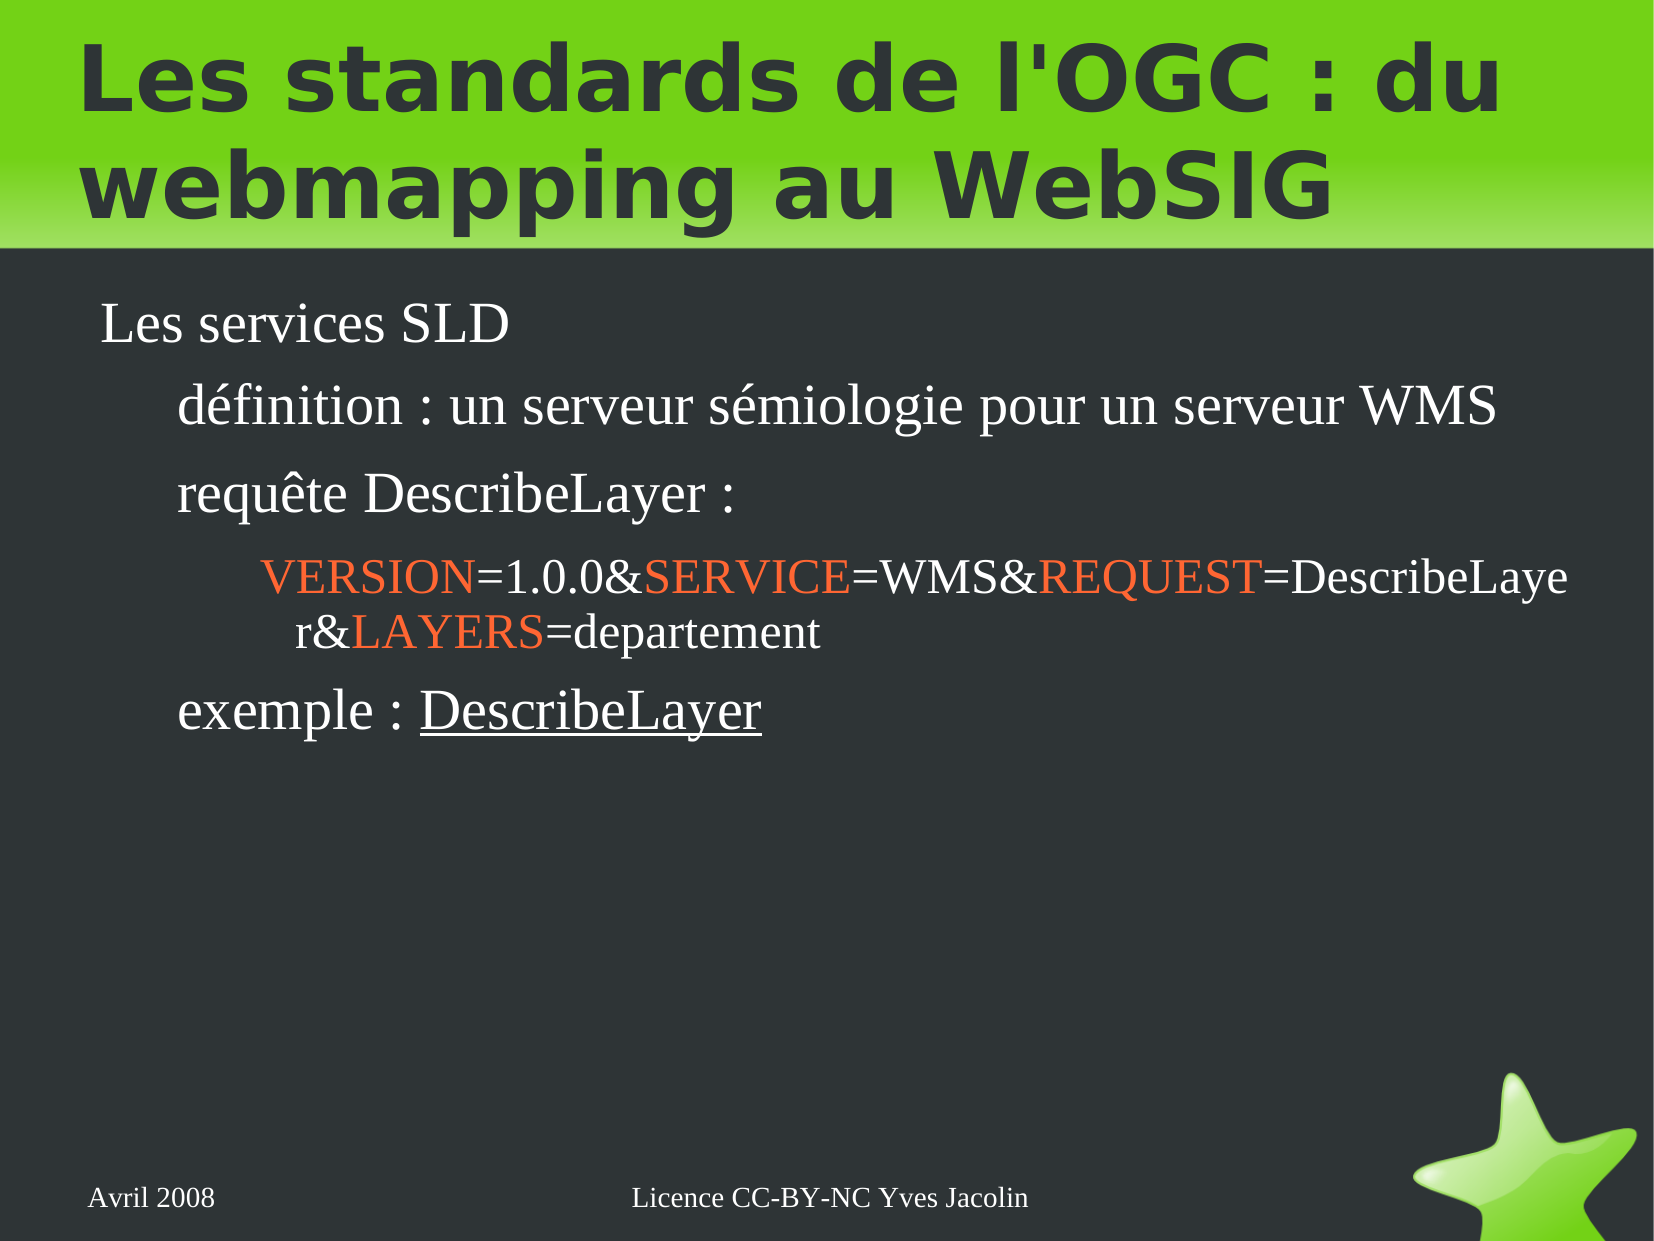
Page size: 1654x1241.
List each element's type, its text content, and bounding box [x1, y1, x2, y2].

title Les standards de l'OGC : du webmapping au WebSIG [76, 25, 1565, 240]
picture [0, 0, 1654, 1241]
list Les services SLD définition : un serveur sémiologie pour un serveur WMS requête DescribeLayer : VERSION=1.0.0&SERVICE=WMS&REQUEST=DescribeLayer&LAYERS=departement exemple : DescribeLayer [82, 290, 1571, 1094]
